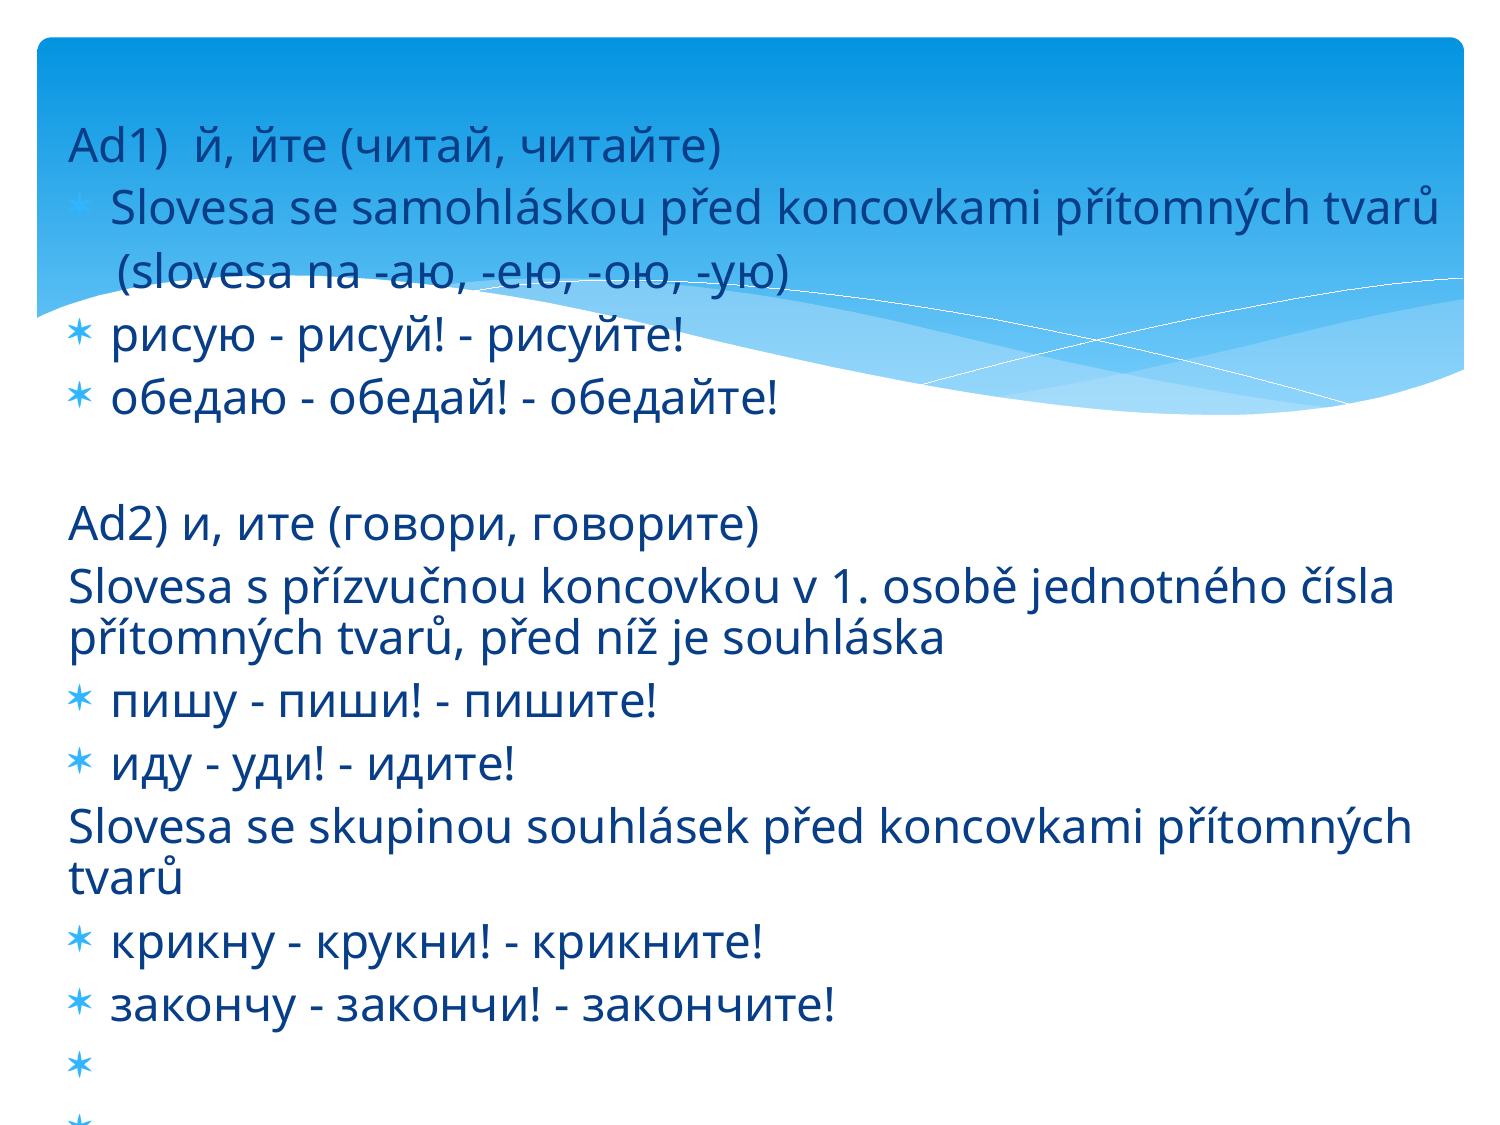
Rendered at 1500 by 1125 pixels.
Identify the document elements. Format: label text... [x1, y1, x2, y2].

list Ad1) й, йте (читай, читайте) Slovesa se samohláskou před koncovkami přítomných tvarů (slovesa na -аю, -ею, -ою, -ую) рисую - рисуй! - рисуйте! обедаю - обедай! - обедайте! Ad2) и, ите (говори, говорите) Slovesa s přízvučnou koncovkou v 1. osobě jednotného čísla přítomných tvarů, před níž je souhláska пишу - пиши! - пишите! иду - уди! - идите! Slovesa se skupinou souhlásek před koncovkami přítomných tvarů крикну - крукни! - крикните! закончу - закончи! - закончите! [53, 113, 1459, 1095]
